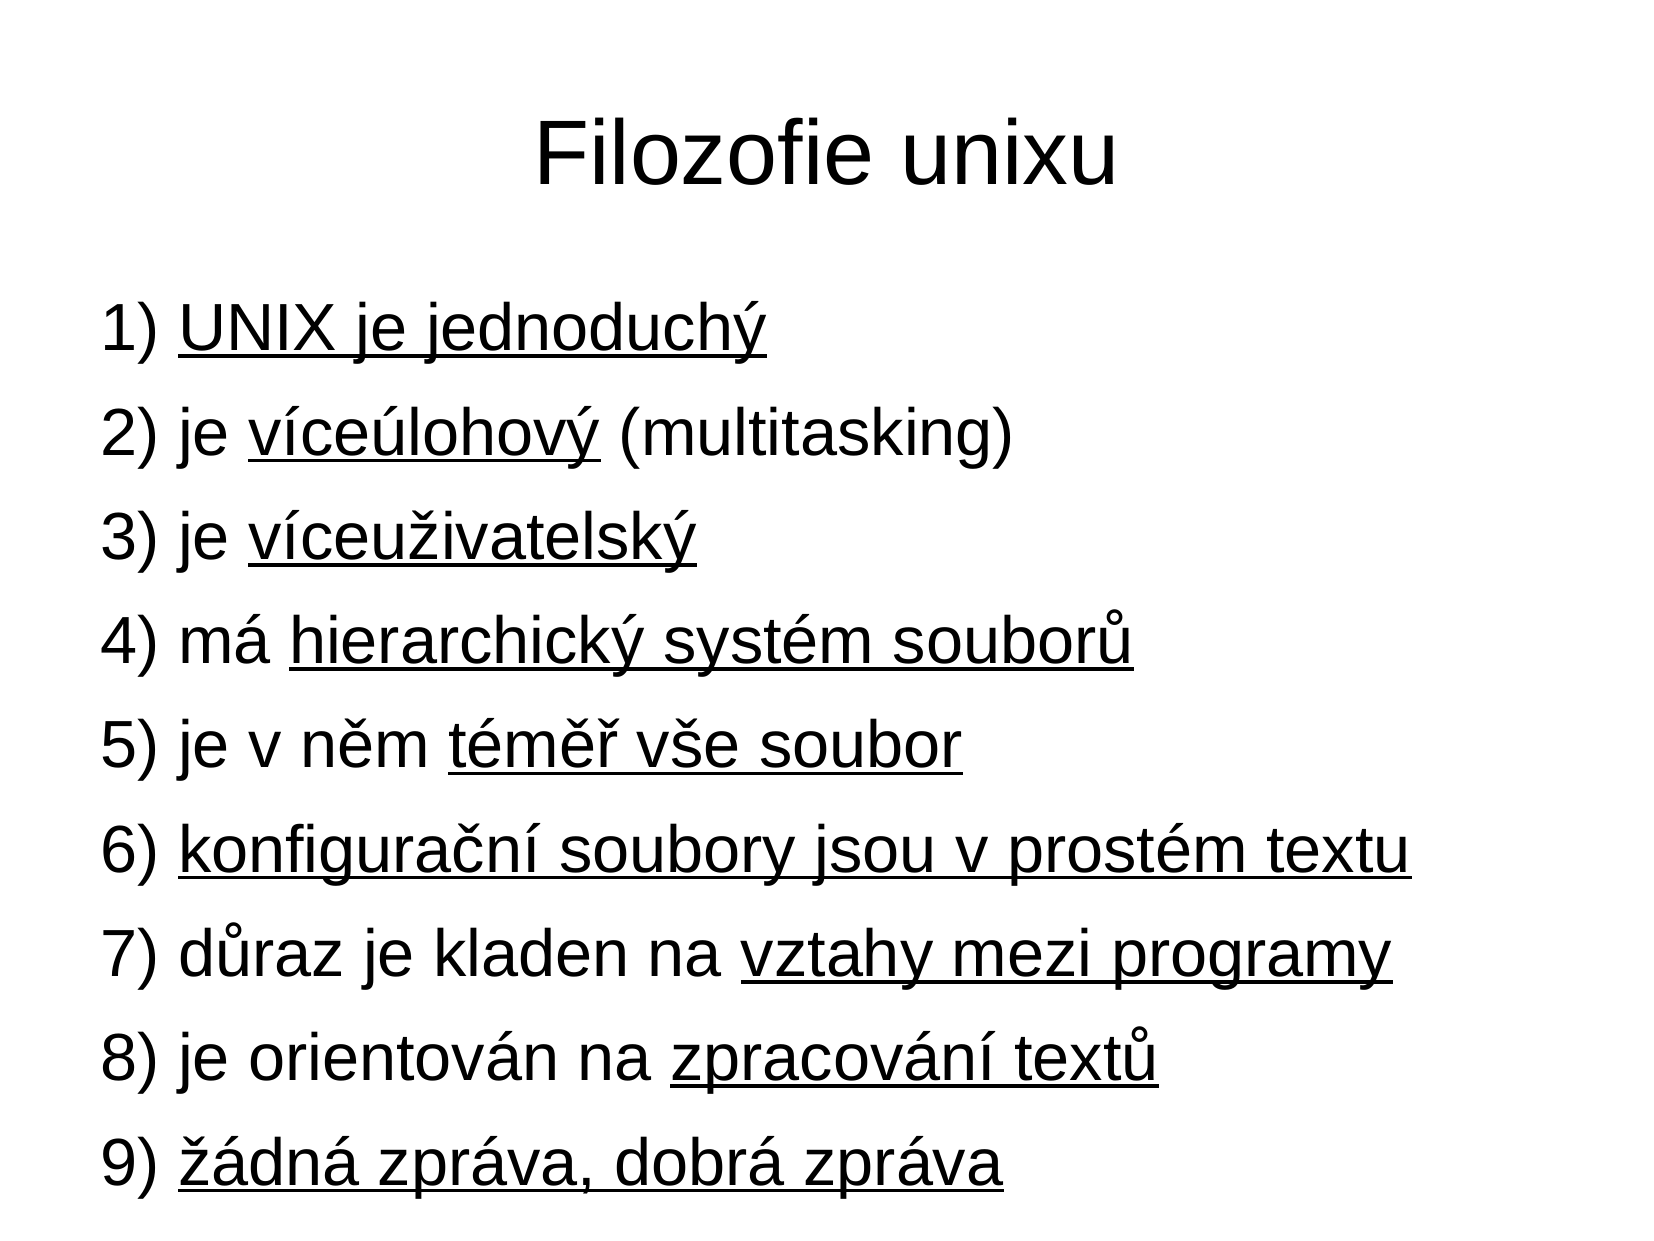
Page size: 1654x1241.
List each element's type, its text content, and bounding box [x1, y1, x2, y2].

title Filozofie unixu [82, 56, 1571, 250]
list UNIX je jednoduchý je víceúlohový (multitasking) je víceuživatelský má hierarchický systém souborů je v něm téměř vše soubor konfigurační soubory jsou v prostém textu důraz je kladen na vztahy mezi programy je orientován na zpracování textů žádná zpráva, dobrá zpráva [82, 290, 1571, 1200]
